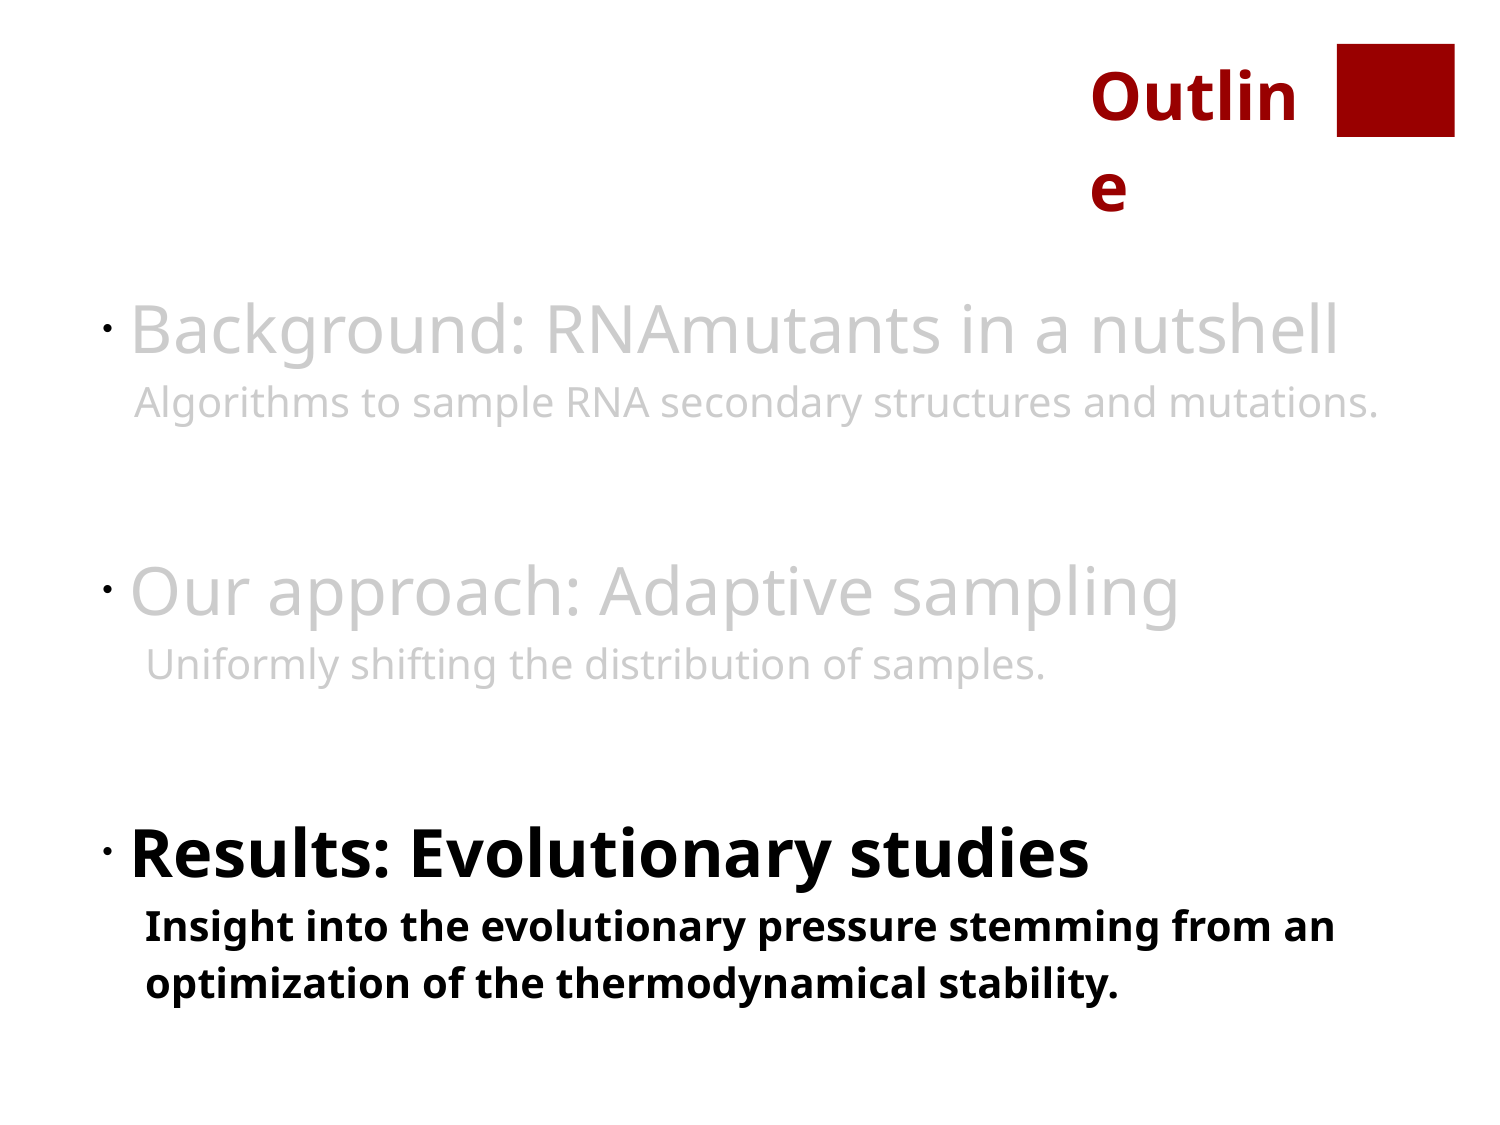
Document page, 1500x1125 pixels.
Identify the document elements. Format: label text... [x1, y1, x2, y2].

text_box Outline [1074, 41, 1339, 138]
text_box Background: RNAmutants in a nutshell Algorithms to sample RNA secondary structures and mutations. Our approach: Adaptive sampling Uniformly shifting the distribution of samples. Results: Evolutionary studies Insight into the evolutionary pressure stemming from an optimization of the thermodynamical stability. [87, 274, 1430, 937]
